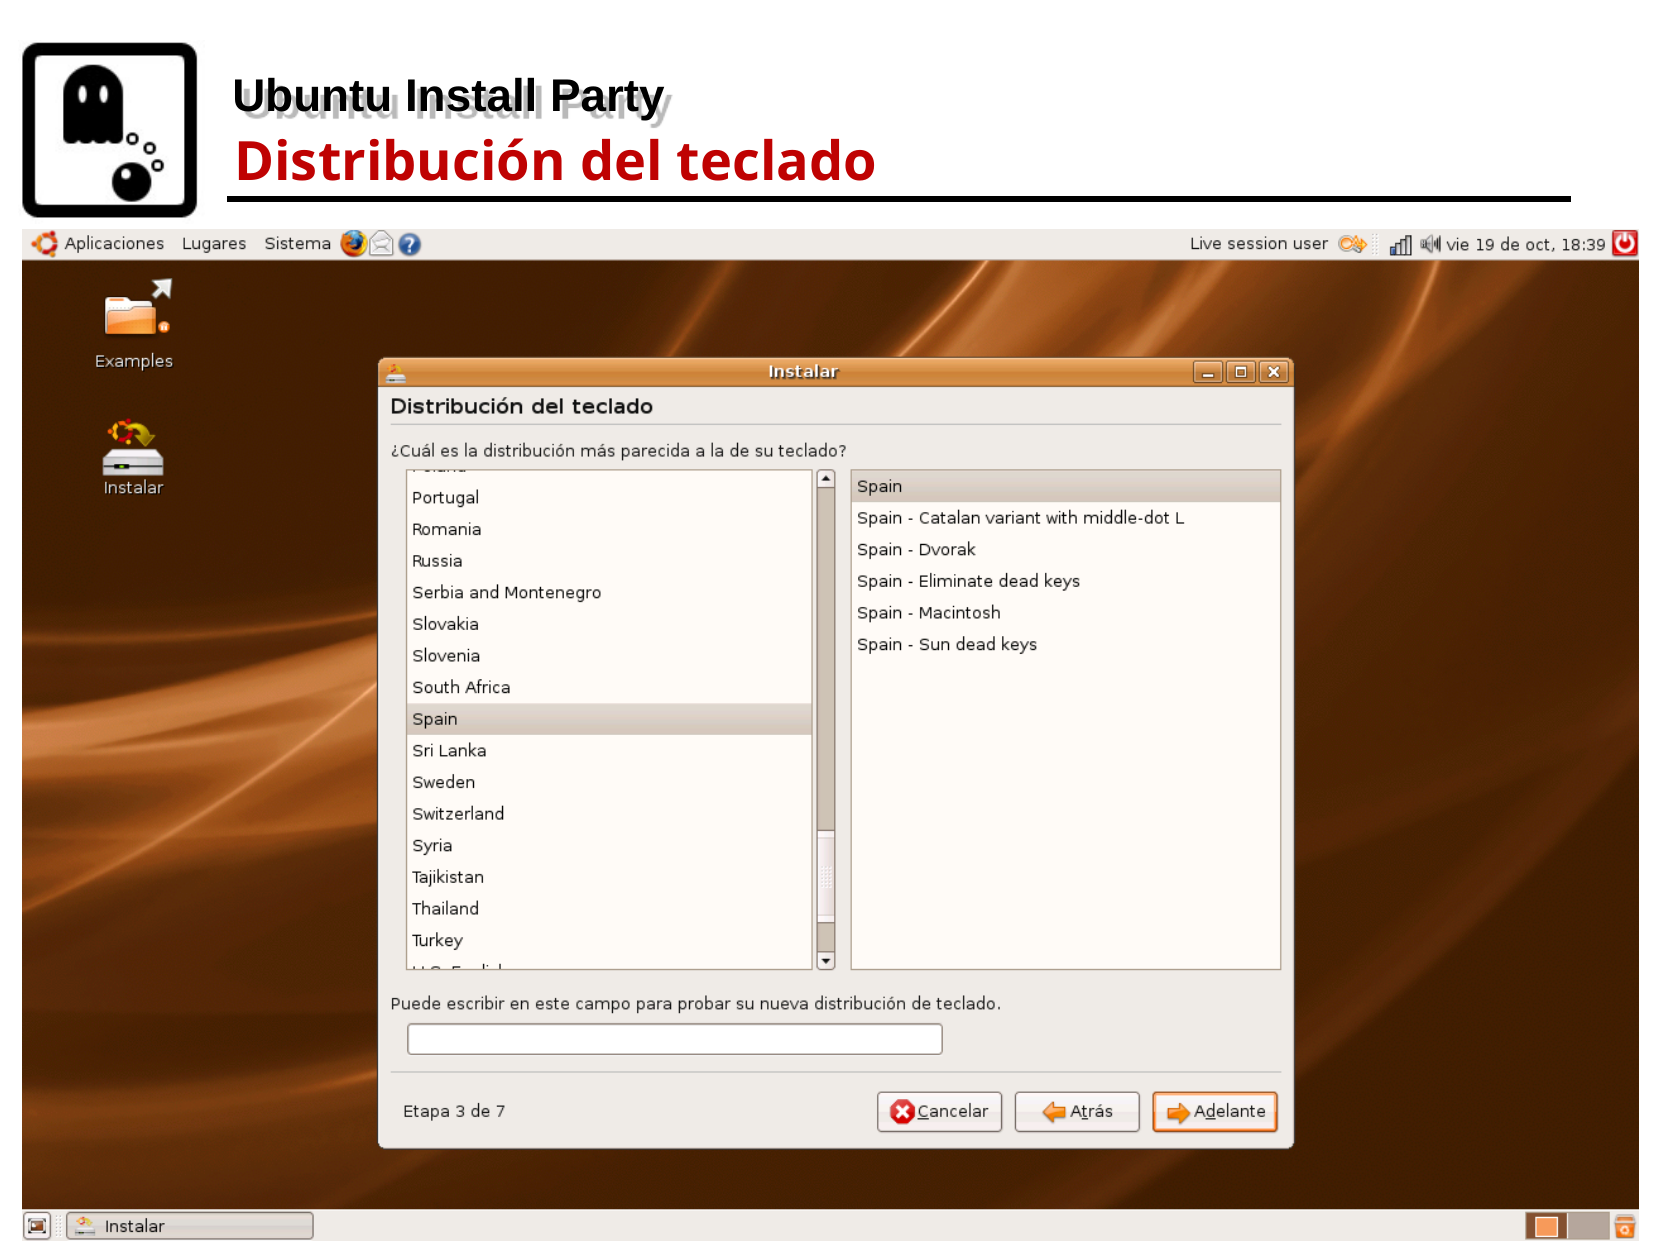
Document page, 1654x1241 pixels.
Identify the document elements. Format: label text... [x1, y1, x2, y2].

title Distribución del teclado [234, 120, 1529, 199]
picture [18, 40, 205, 224]
picture [22, 229, 1639, 1241]
